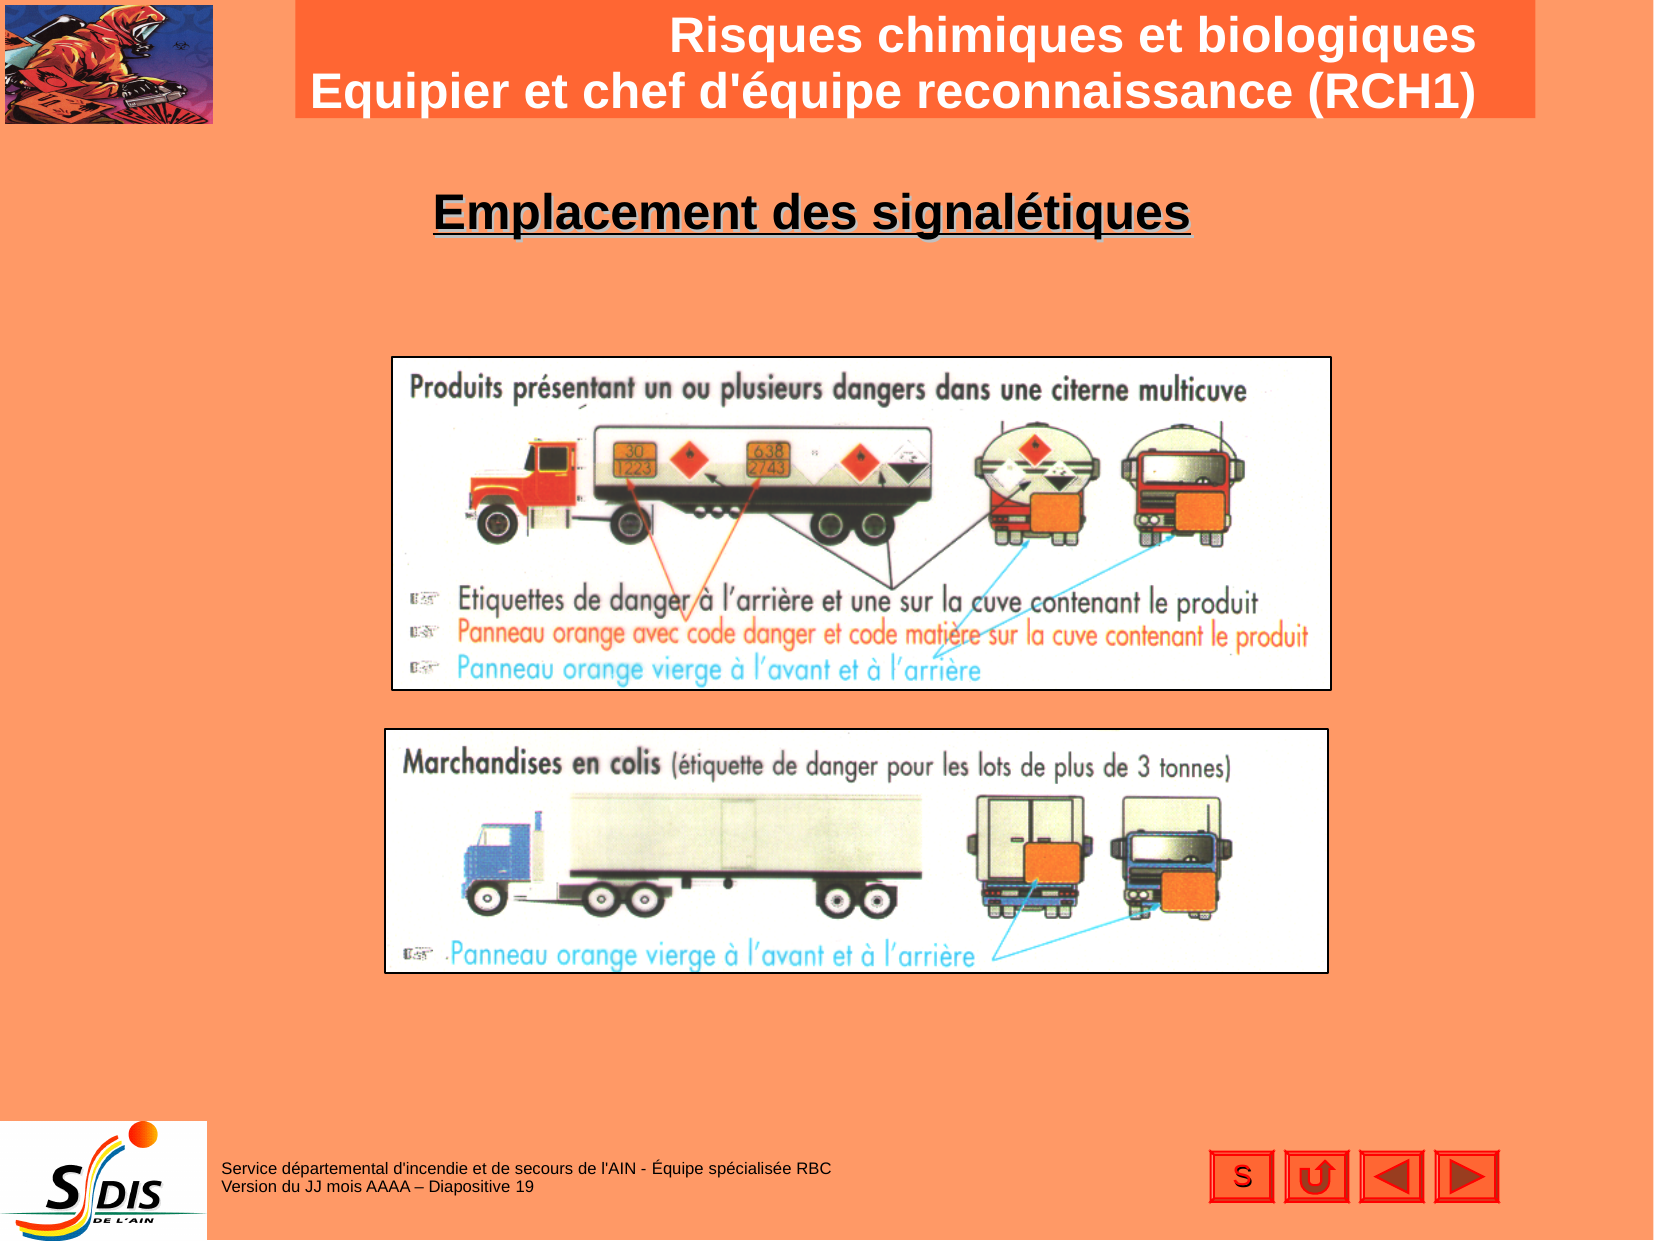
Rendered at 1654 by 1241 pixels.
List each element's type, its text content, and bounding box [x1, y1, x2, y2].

text_box [1212, 1151, 1274, 1202]
text_box [1362, 1151, 1424, 1202]
picture [5, 5, 213, 124]
text_box S [1217, 1151, 1267, 1200]
picture [383, 355, 1334, 975]
text_box Emplacement des signalétiques [118, 177, 1506, 296]
text_box [1437, 1151, 1499, 1202]
picture [0, 1121, 207, 1241]
text_box [1287, 1151, 1349, 1202]
